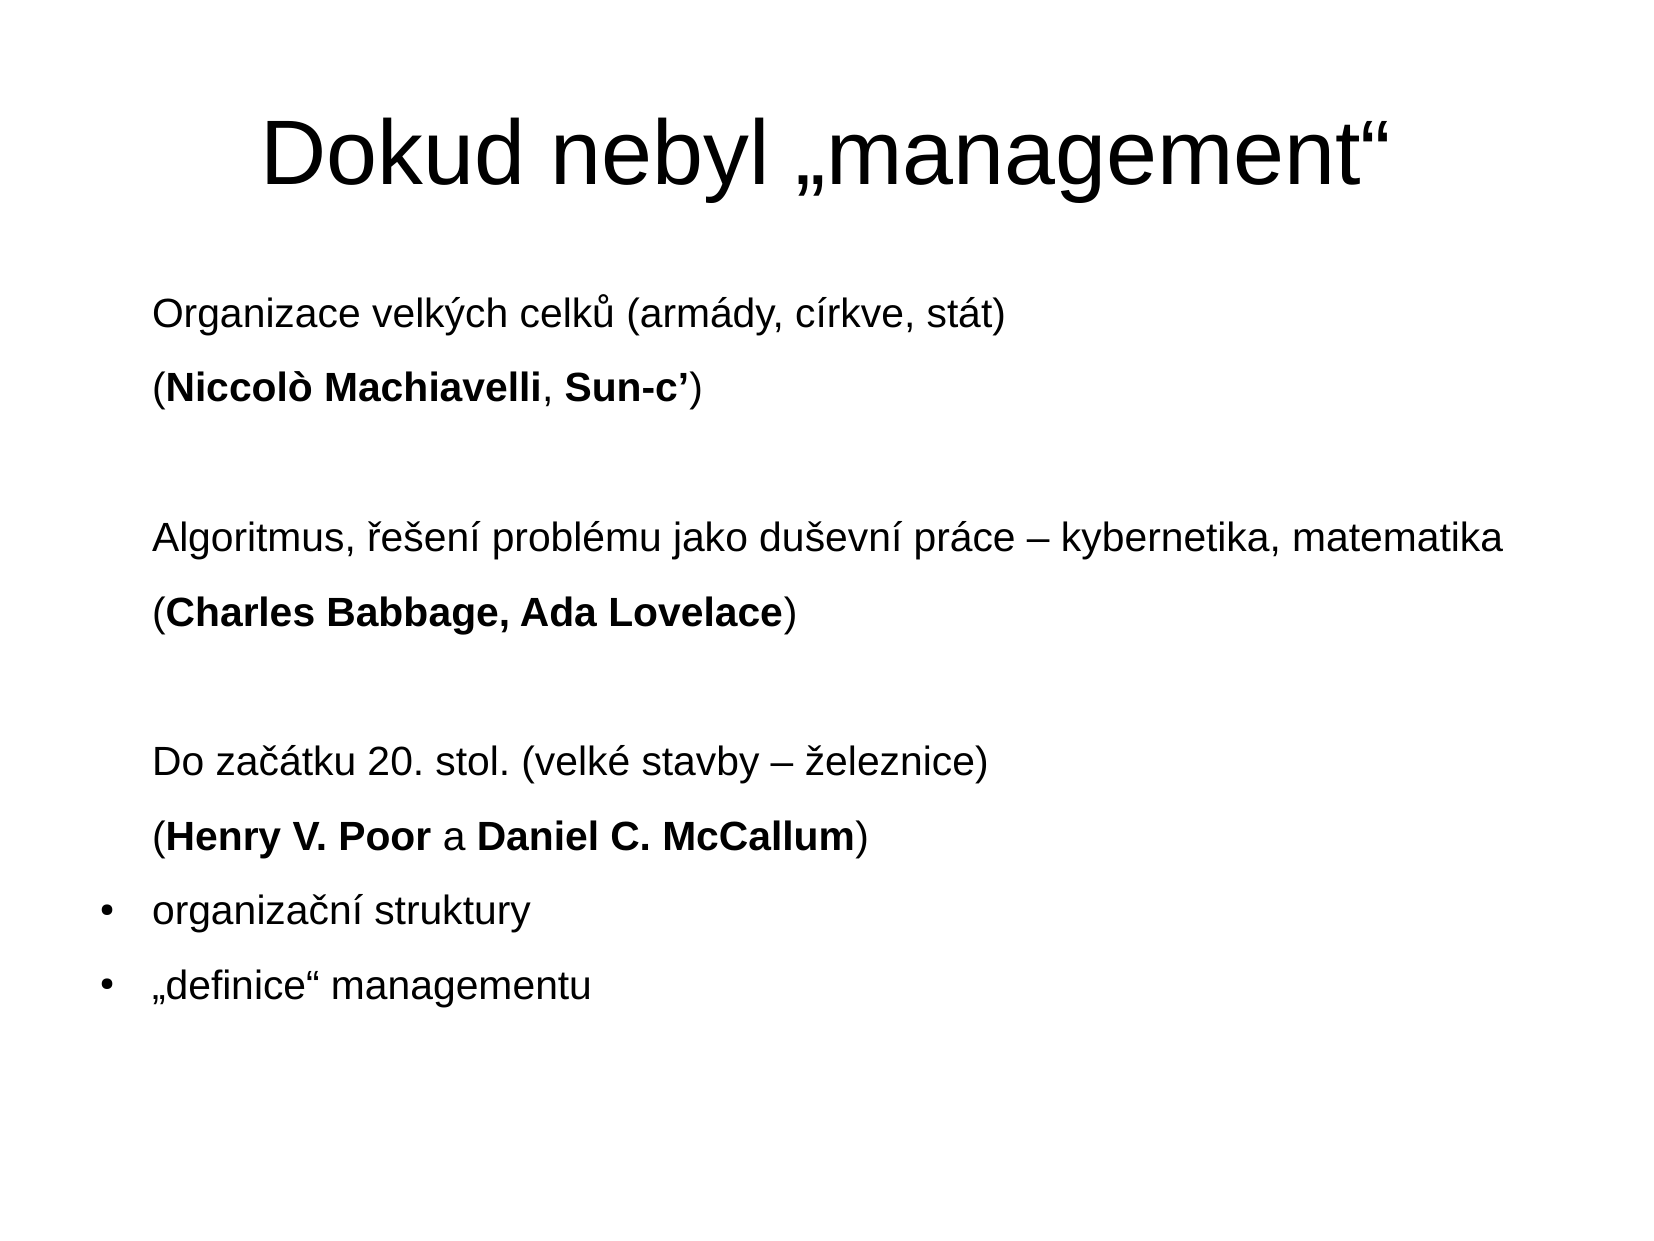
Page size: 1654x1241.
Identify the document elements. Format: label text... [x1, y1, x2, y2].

title Dokud nebyl „management“ [82, 49, 1571, 257]
list Organizace velkých celků (armády, církve, stát) (Niccolò Machiavelli, Sun-c’) Algoritmus, řešení problému jako duševní práce – kybernetika, matematika (Charles Babbage, Ada Lovelace) Do začátku 20. stol. (velké stavby – železnice) (Henry V. Poor a Daniel C. McCallum) organizační struktury „definice“ managementu [82, 290, 1571, 1010]
